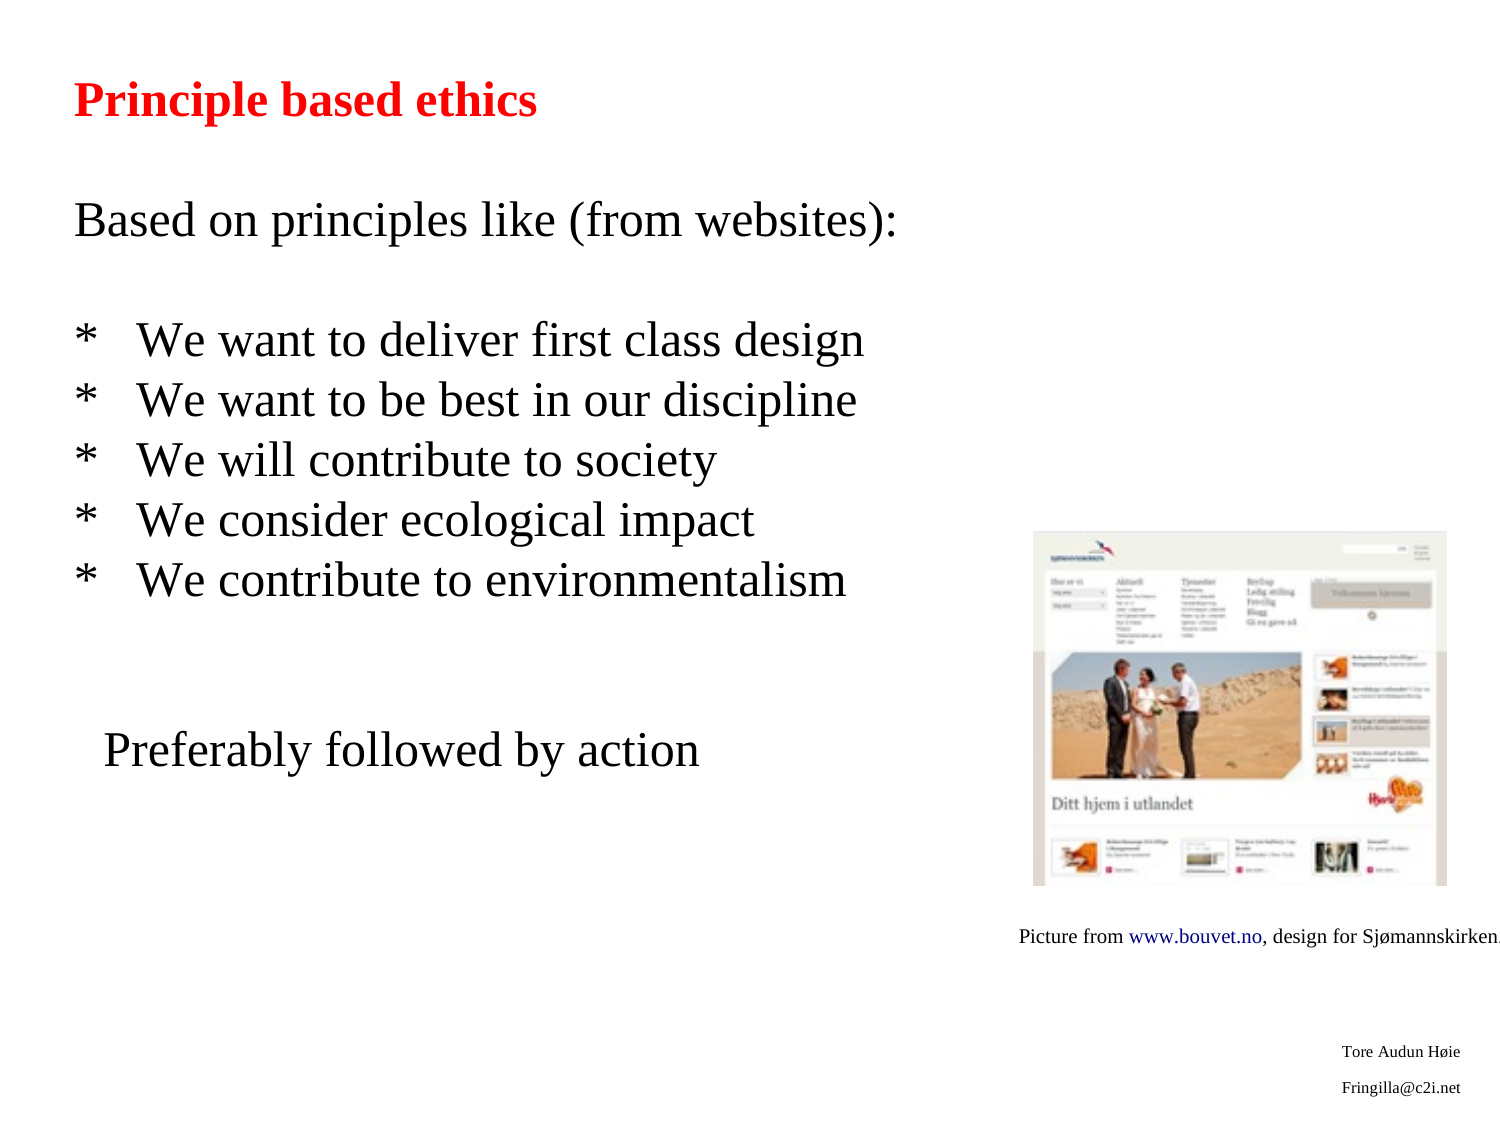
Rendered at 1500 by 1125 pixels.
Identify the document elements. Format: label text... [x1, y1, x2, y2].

text_box Tore Audun Høie Fringilla@c2i.net [1327, 1033, 1500, 1105]
text_box Principle based ethics Based on principles like (from websites): * We want to deliver first class design * We want to be best in our discipline * We will contribute to society * We consider ecological impact * We contribute to environmentalism [59, 59, 1418, 794]
picture [1033, 531, 1447, 886]
text_box Picture from www.bouvet.no, design for Sjømannskirken. [1003, 915, 1500, 956]
text_box Preferably followed by action [88, 708, 1033, 784]
